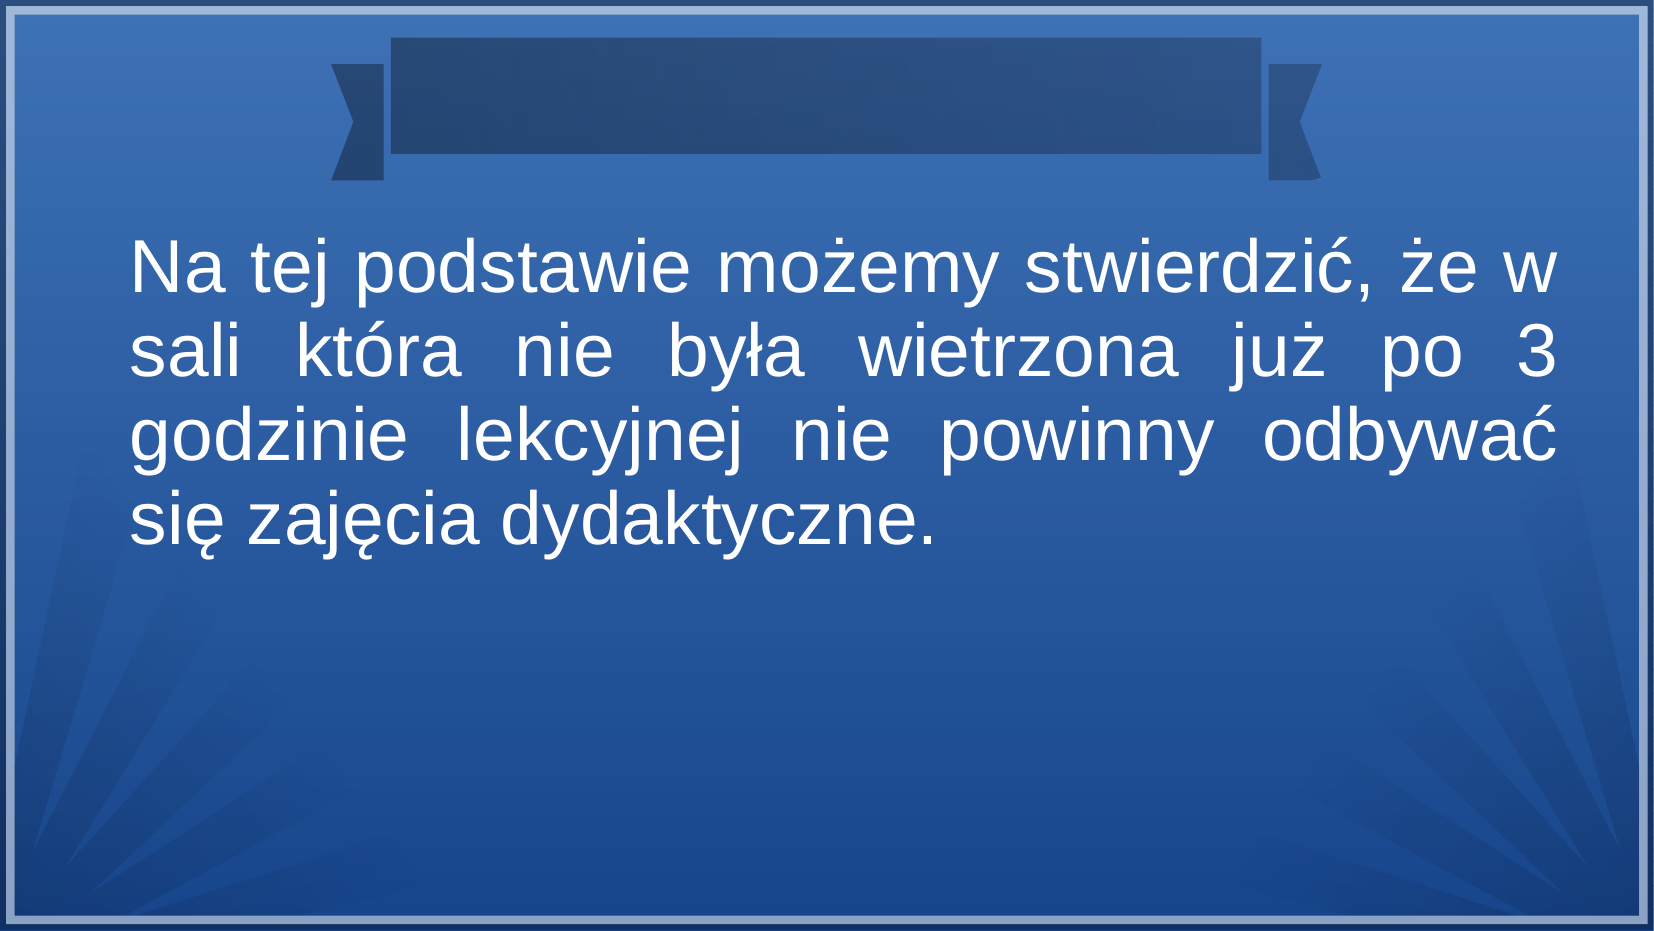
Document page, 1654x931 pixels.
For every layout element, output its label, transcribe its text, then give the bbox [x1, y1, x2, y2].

list Na tej podstawie możemy stwierdzić, że w sali która nie była wietrzona już po 3 godzinie lekcyjnej nie powinny odbywać się zajęcia dydaktyczne. [70, 224, 1560, 848]
